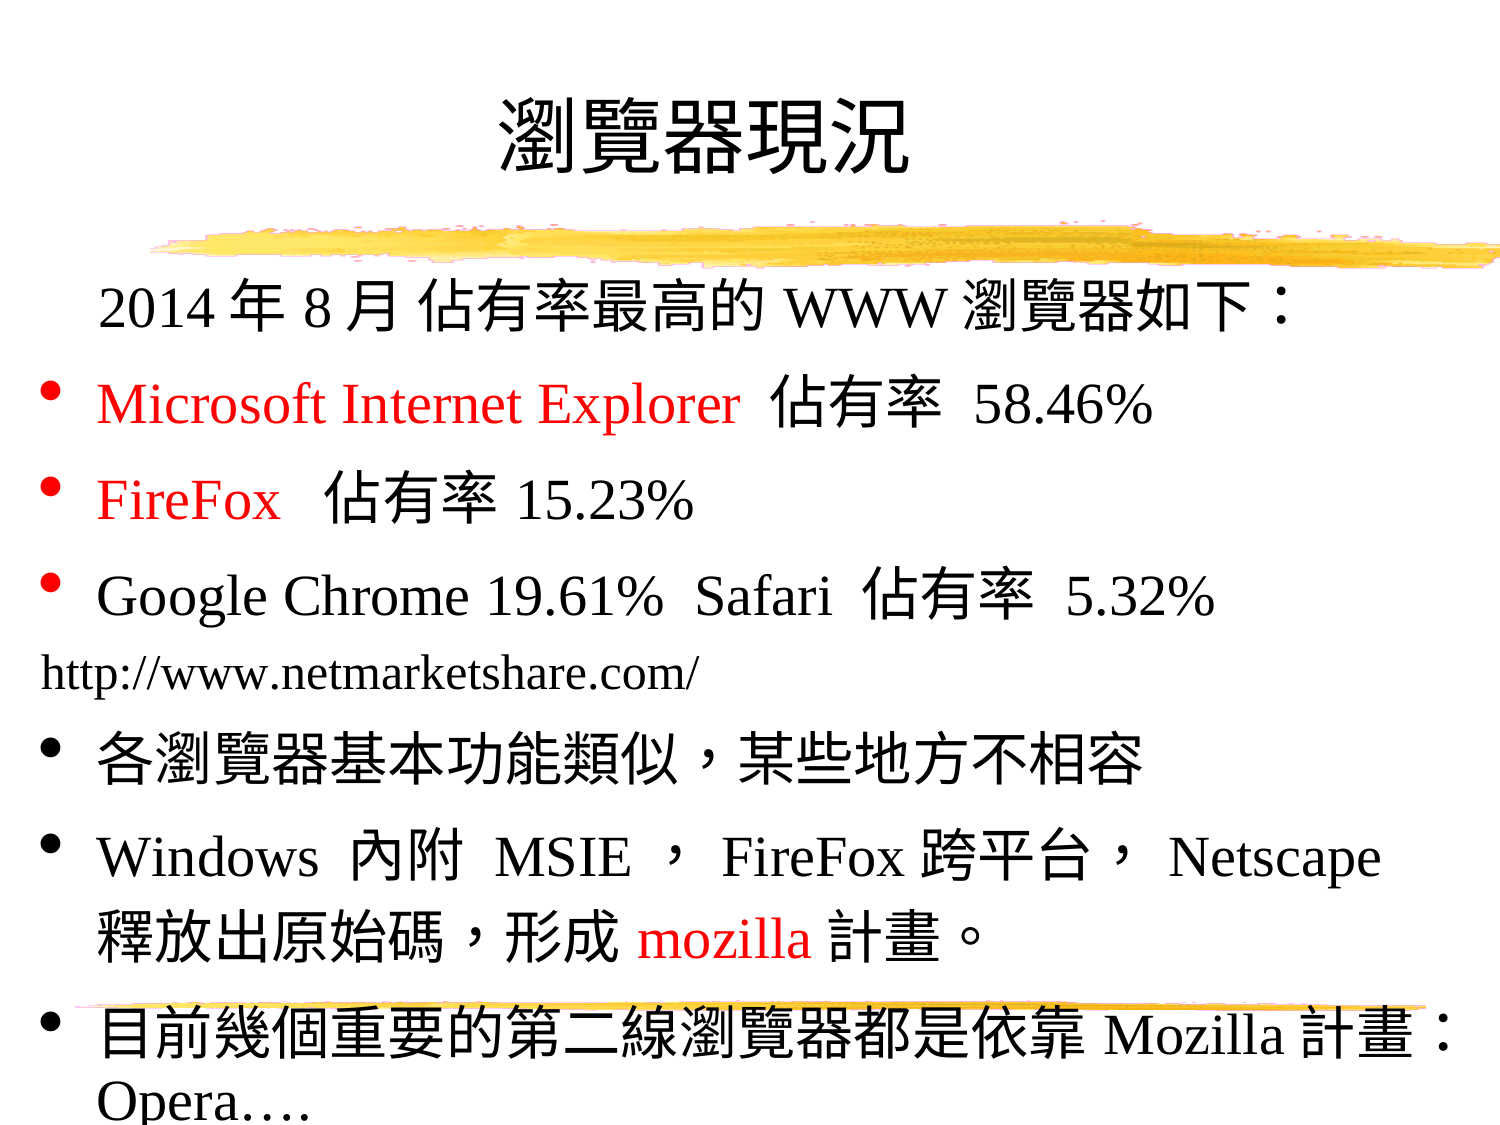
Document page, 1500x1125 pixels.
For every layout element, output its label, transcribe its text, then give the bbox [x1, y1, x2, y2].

list 2014年8月 佔有率最高的WWW瀏覽器如下： Microsoft Internet Explorer 佔有率 58.46% FireFox 佔有率15.23% Google Chrome 19.61% Safari 佔有率 5.32% http://www.netmarketshare.com/ 各瀏覽器基本功能類似，某些地方不相容 Windows 內附 MSIE，FireFox跨平台，Netscape釋放出原始碼，形成mozilla計畫。 目前幾個重要的第二線瀏覽器都是依靠Mozilla計畫：Opera…. [25, 254, 1458, 1084]
picture [150, 215, 1500, 279]
title 瀏覽器現況 [66, 37, 1342, 225]
